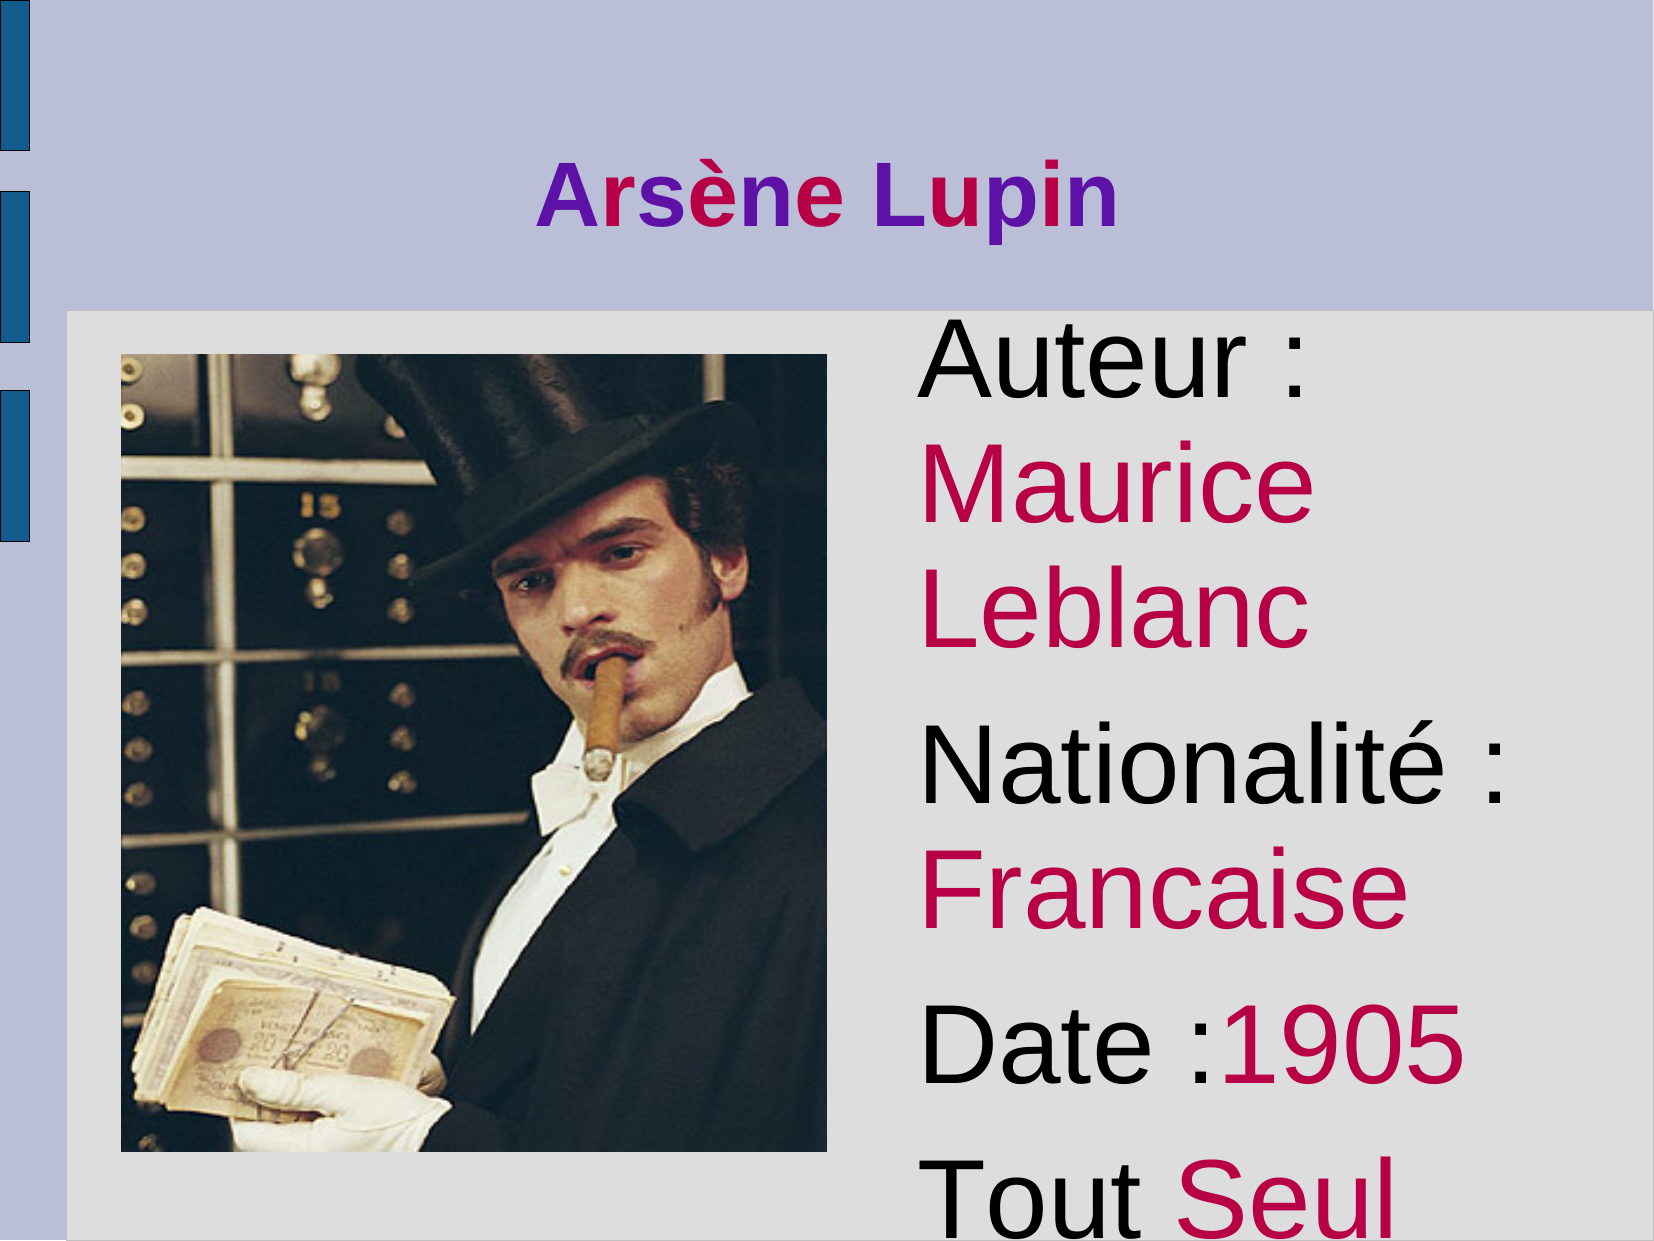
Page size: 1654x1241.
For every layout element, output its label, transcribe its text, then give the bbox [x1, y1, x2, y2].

list Auteur : Maurice Leblanc Nationalité : Francaise Date :1905 Tout Seul [846, 295, 1536, 1241]
picture [118, 354, 827, 1152]
title Arsène Lupin [121, 98, 1534, 291]
